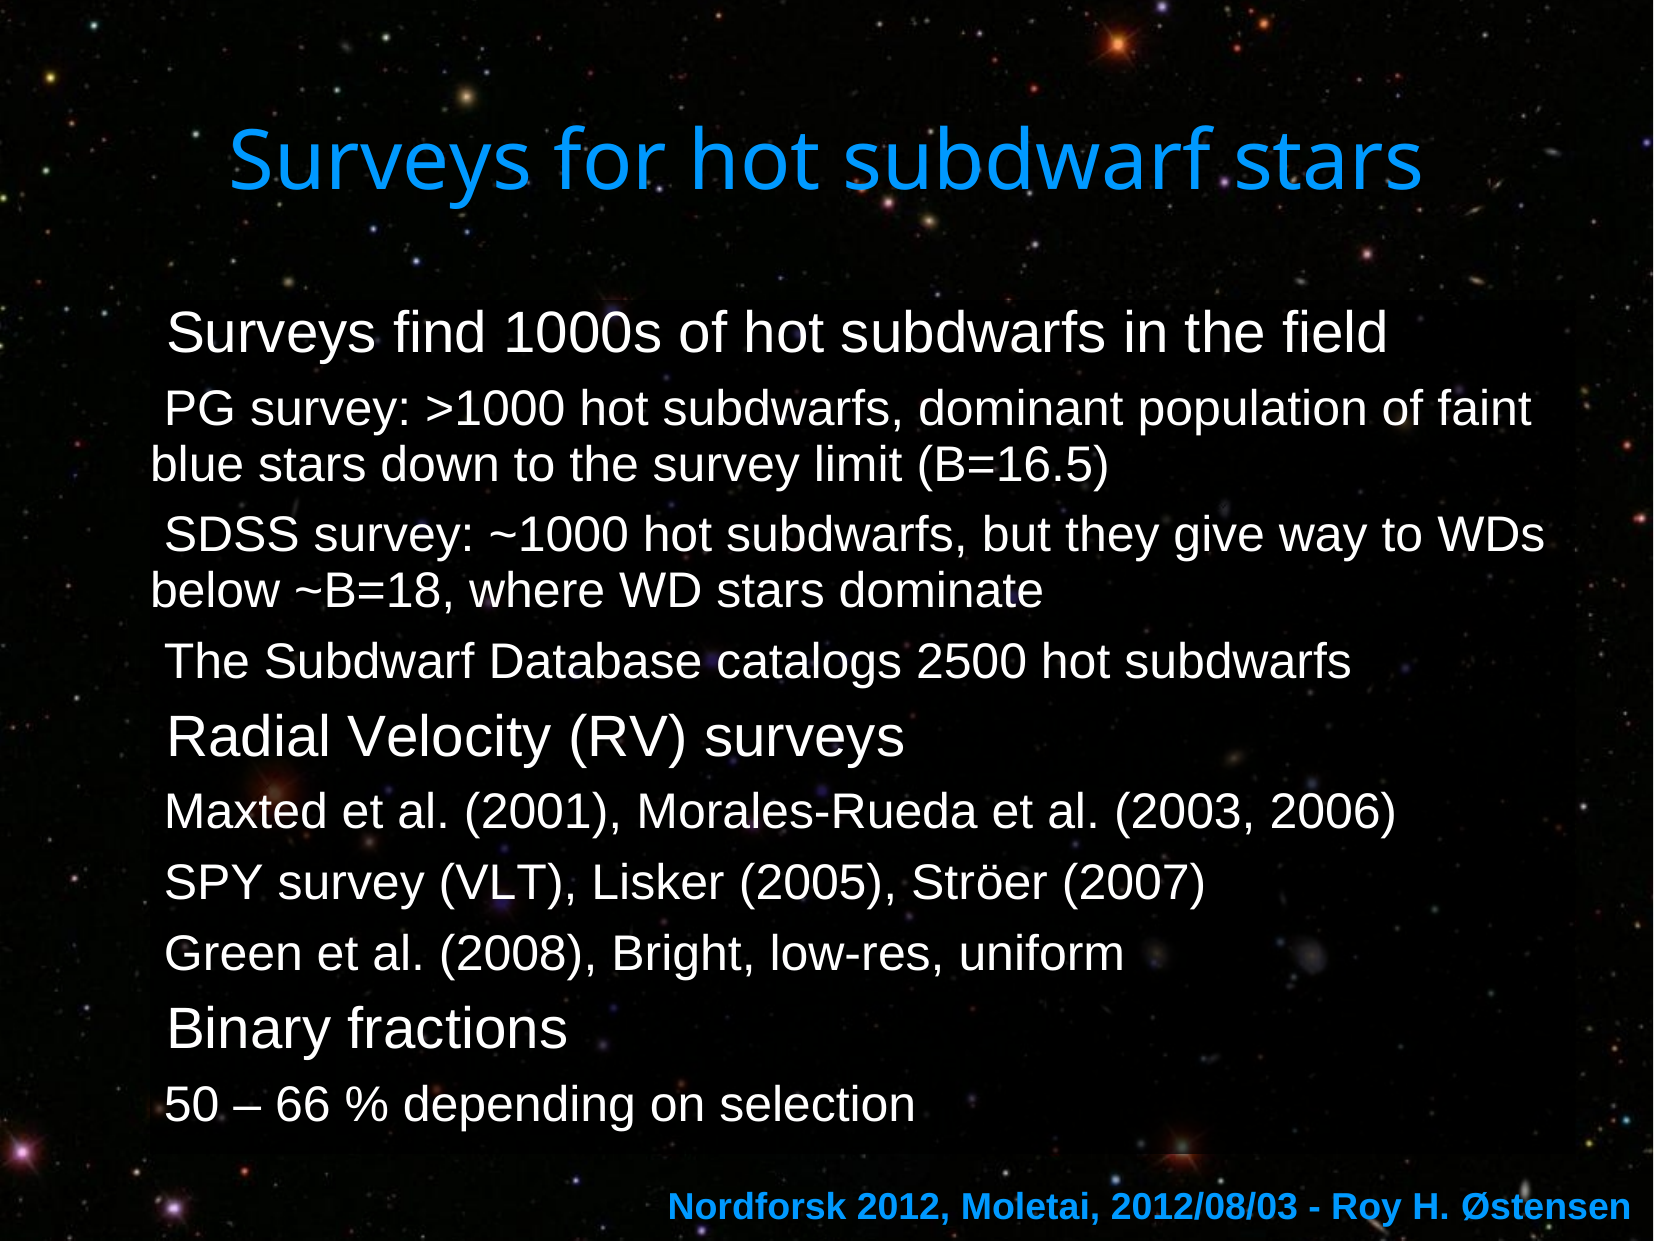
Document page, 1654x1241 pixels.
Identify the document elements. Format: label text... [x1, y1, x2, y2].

title Surveys for hot subdwarf stars [121, 86, 1534, 228]
list Surveys find 1000s of hot subdwarfs in the field PG survey: >1000 hot subdwarfs, dominant population of faint blue stars down to the survey limit (B=16.5) SDSS survey: ~1000 hot subdwarfs, but they give way to WDs below ~B=18, where WD stars dominate The Subdwarf Database catalogs 2500 hot subdwarfs Radial Velocity (RV) surveys Maxted et al. (2001), Morales-Rueda et al. (2003, 2006) SPY survey (VLT), Lisker (2005), Ströer (2007) Green et al. (2008), Bright, low-res, uniform Binary fractions 50 – 66 % depending on selection [150, 300, 1576, 1154]
picture [0, 0, 1654, 1241]
